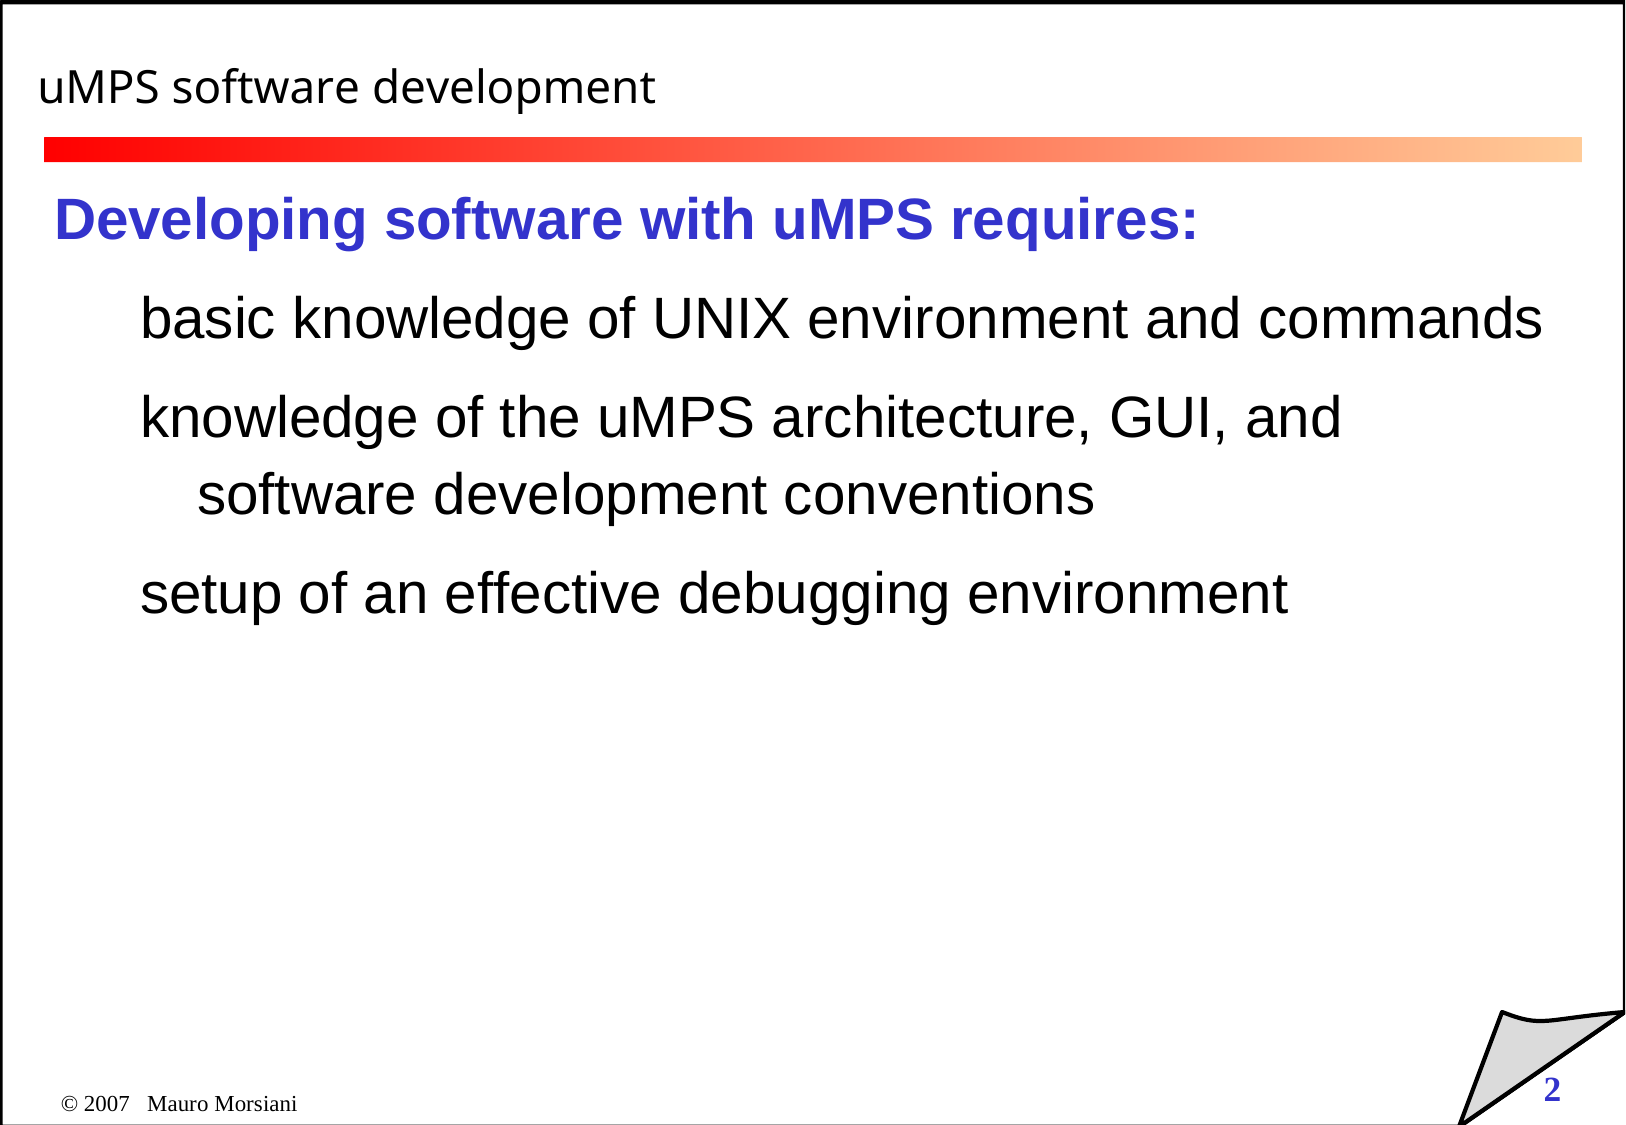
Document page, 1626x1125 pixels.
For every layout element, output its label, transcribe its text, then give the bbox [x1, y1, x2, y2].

title uMPS software development [37, 44, 1588, 131]
list Developing software with uMPS requires: basic knowledge of UNIX environment and commands knowledge of the uMPS architecture, GUI, and software development conventions setup of an effective debugging environment [54, 187, 1571, 1124]
